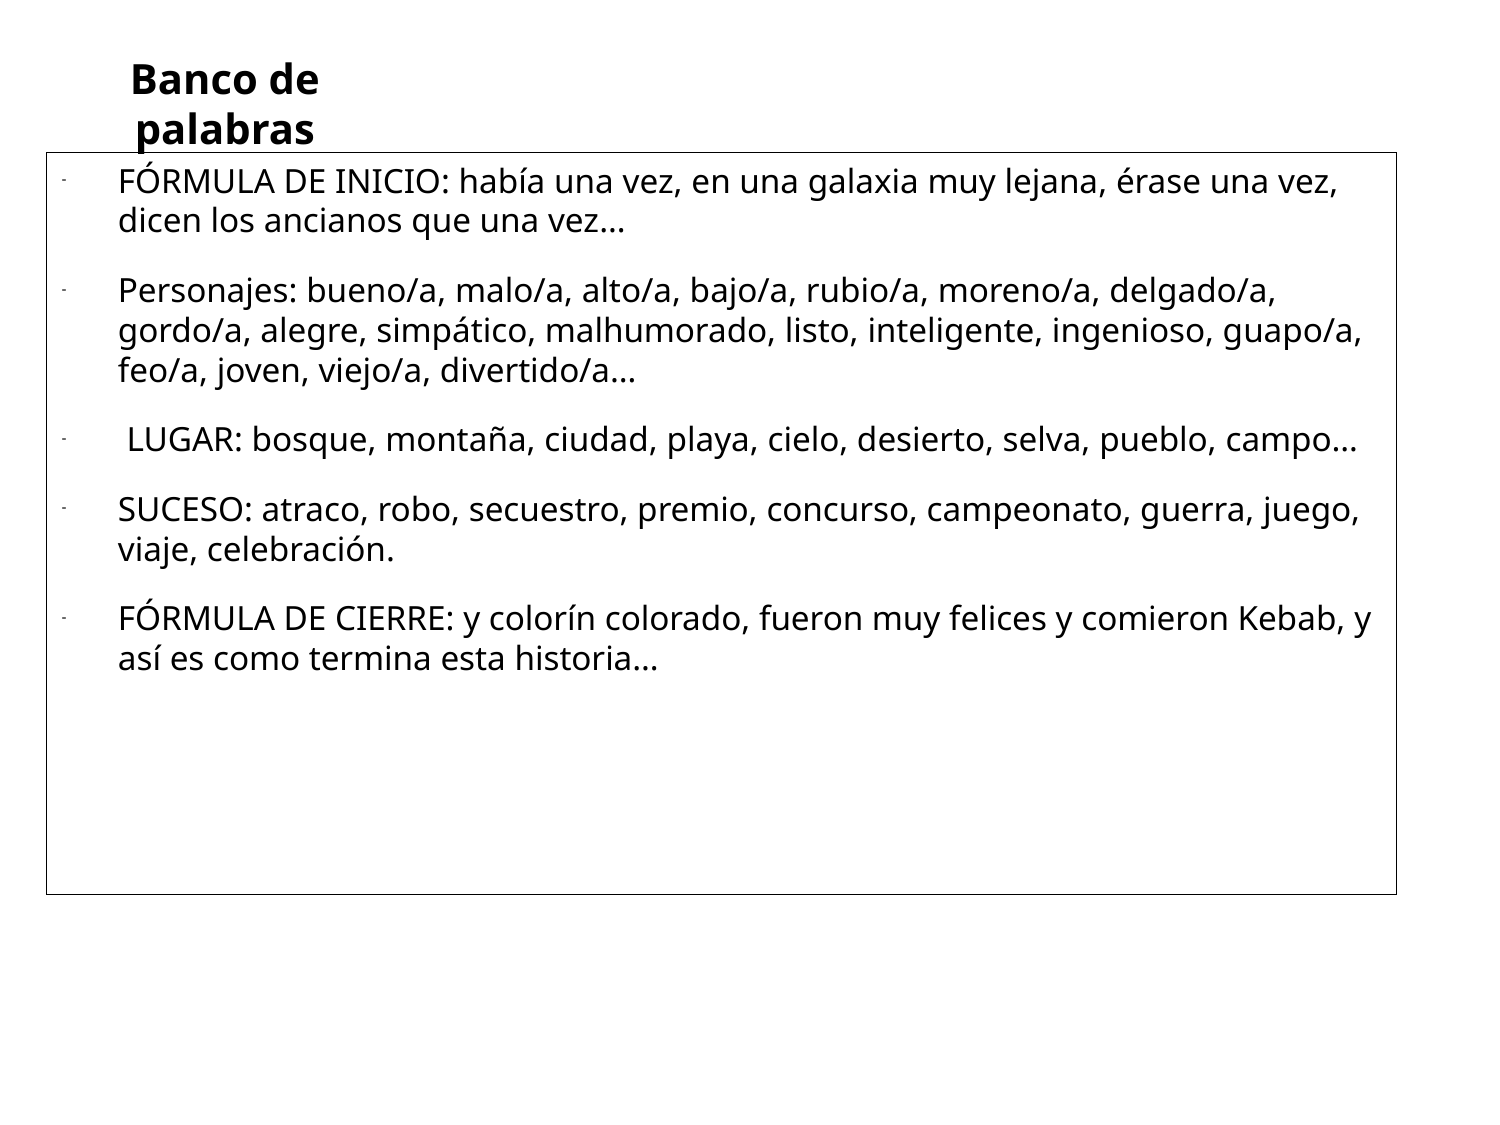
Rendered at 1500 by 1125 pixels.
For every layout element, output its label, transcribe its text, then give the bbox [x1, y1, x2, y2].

list FÓRMULA DE INICIO: había una vez, en una galaxia muy lejana, érase una vez, dicen los ancianos que una vez… Personajes: bueno/a, malo/a, alto/a, bajo/a, rubio/a, moreno/a, delgado/a, gordo/a, alegre, simpático, malhumorado, listo, inteligente, ingenioso, guapo/a, feo/a, joven, viejo/a, divertido/a… LUGAR: bosque, montaña, ciudad, playa, cielo, desierto, selva, pueblo, campo… SUCESO: atraco, robo, secuestro, premio, concurso, campeonato, guerra, juego, viaje, celebración. FÓRMULA DE CIERRE: y colorín colorado, fueron muy felices y comieron Kebab, y así es como termina esta historia… [46, 152, 1397, 895]
title Banco de palabras [75, 45, 375, 152]
